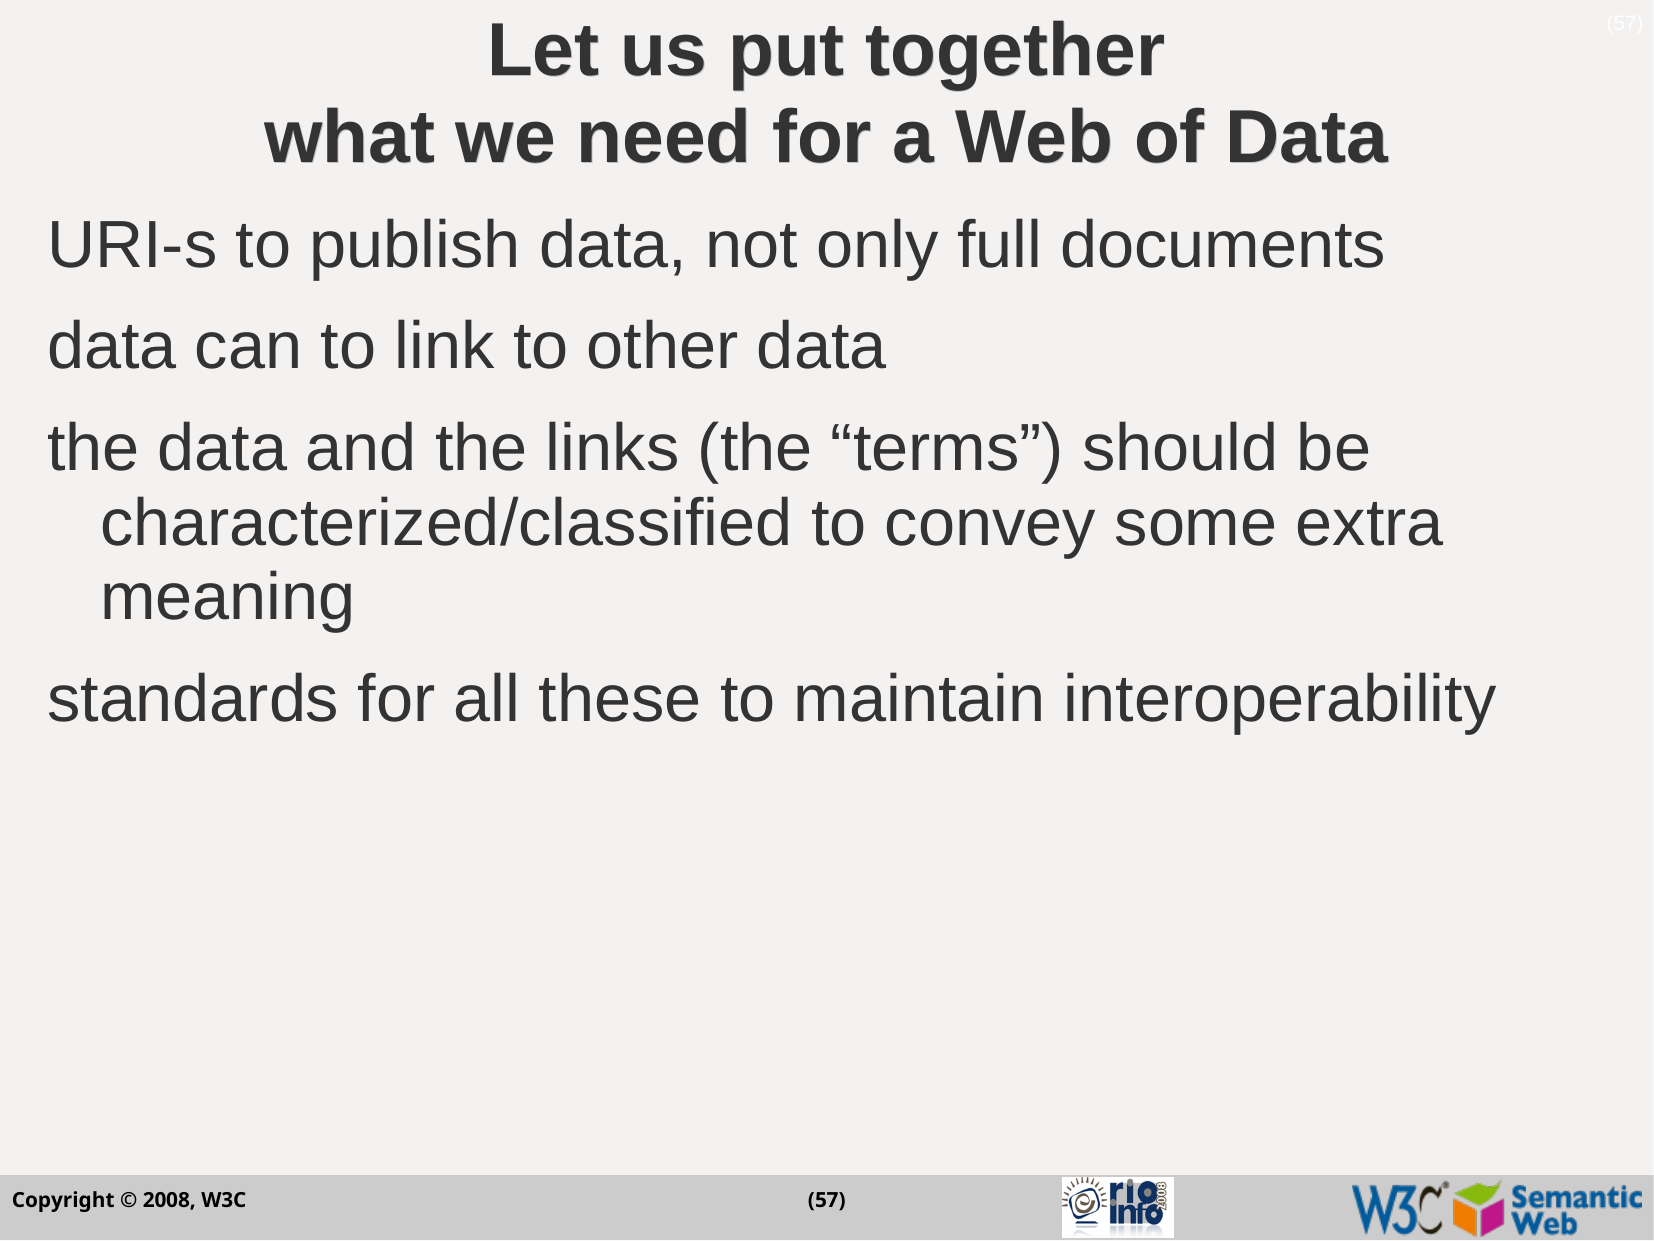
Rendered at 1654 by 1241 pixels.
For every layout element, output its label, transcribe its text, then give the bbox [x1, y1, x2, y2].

picture [1352, 1178, 1642, 1237]
title Let us put together what we need for a Web of Data [0, 5, 1654, 178]
list URI-s to publish data, not only full documents data can to link to other data the data and the links (the “terms”) should be characterized/classified to convey some extra meaning standards for all these to maintain interoperability [29, 206, 1624, 1119]
picture [1062, 1177, 1174, 1238]
